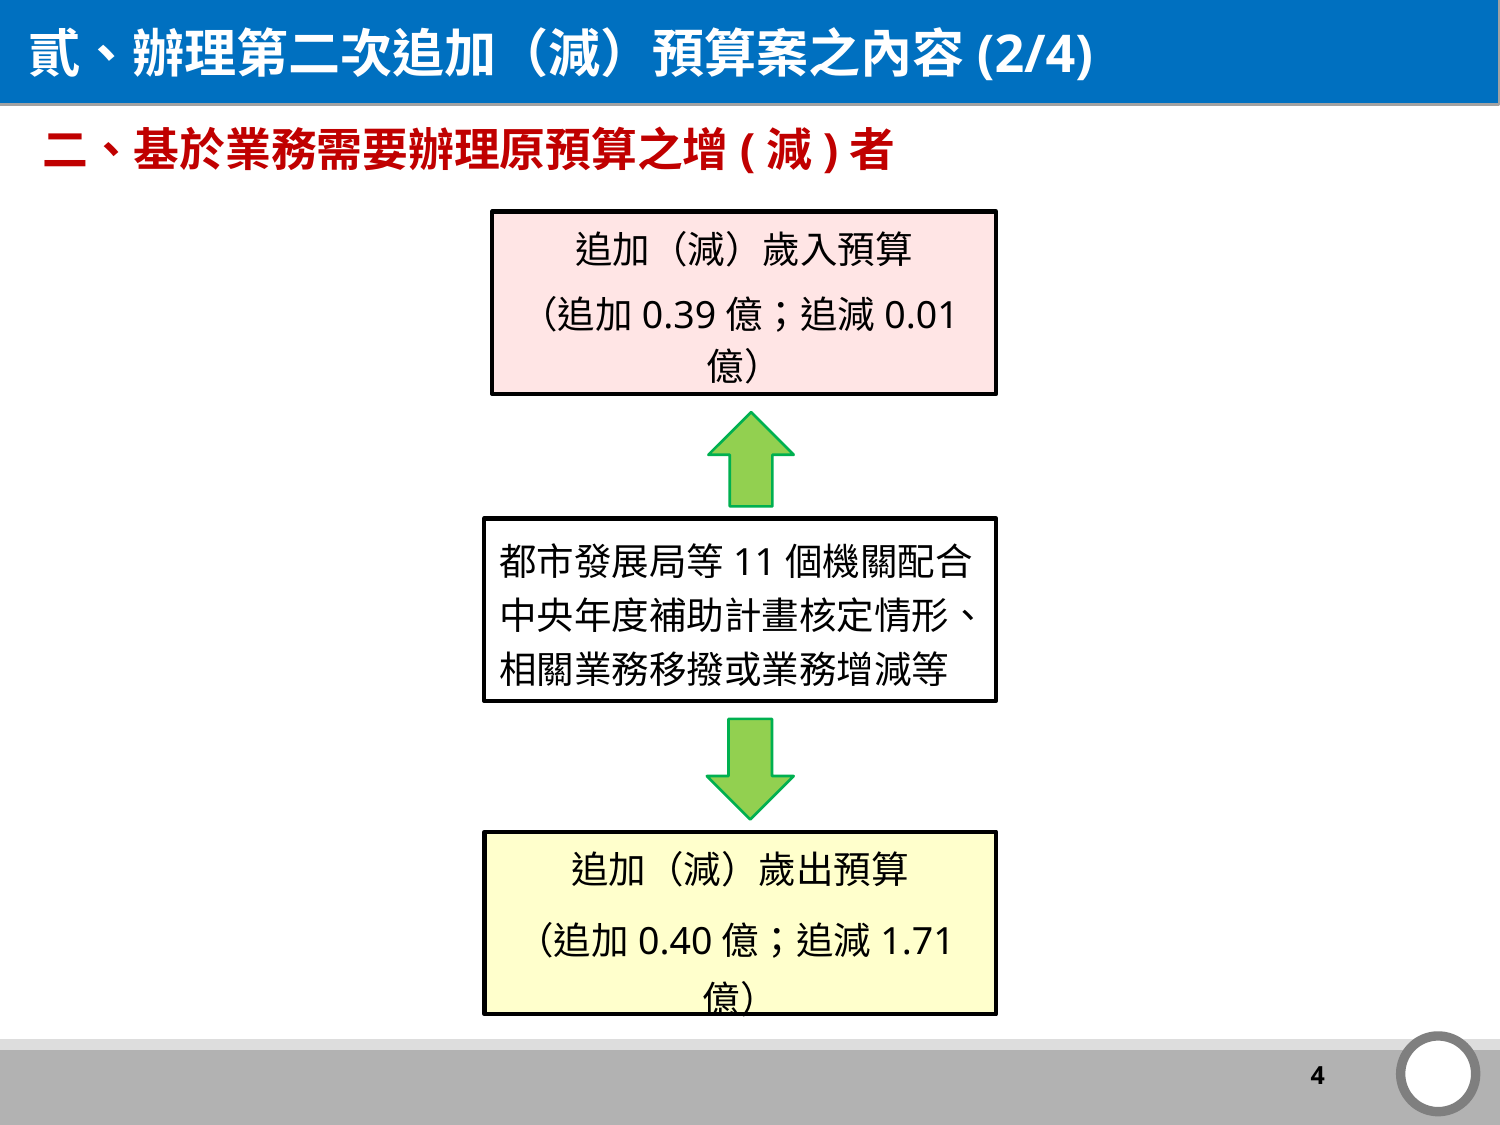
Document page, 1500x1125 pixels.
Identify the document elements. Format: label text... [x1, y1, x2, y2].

text_box [708, 412, 794, 507]
text_box 都市發展局等11個機關配合中央年度補助計畫核定情形、相關業務移撥或業務增減等 [484, 518, 996, 701]
text_box 追加（減）歲入預算 （追加0.39億；追減0.01億） [492, 212, 996, 394]
text_box [0, 0, 1499, 105]
text_box [706, 718, 794, 820]
text_box 貳、辦理第二次追加（減）預算案之內容(2/4) [13, 12, 1476, 91]
text_box [1408, 1035, 1476, 1112]
text_box 3 [1295, 1051, 1458, 1097]
text_box 追加（減）歲出預算 （追加0.40億；追減1.71億） [485, 832, 996, 1014]
text_box 二、基於業務需要辦理原預算之增(減)者 [24, 114, 997, 187]
